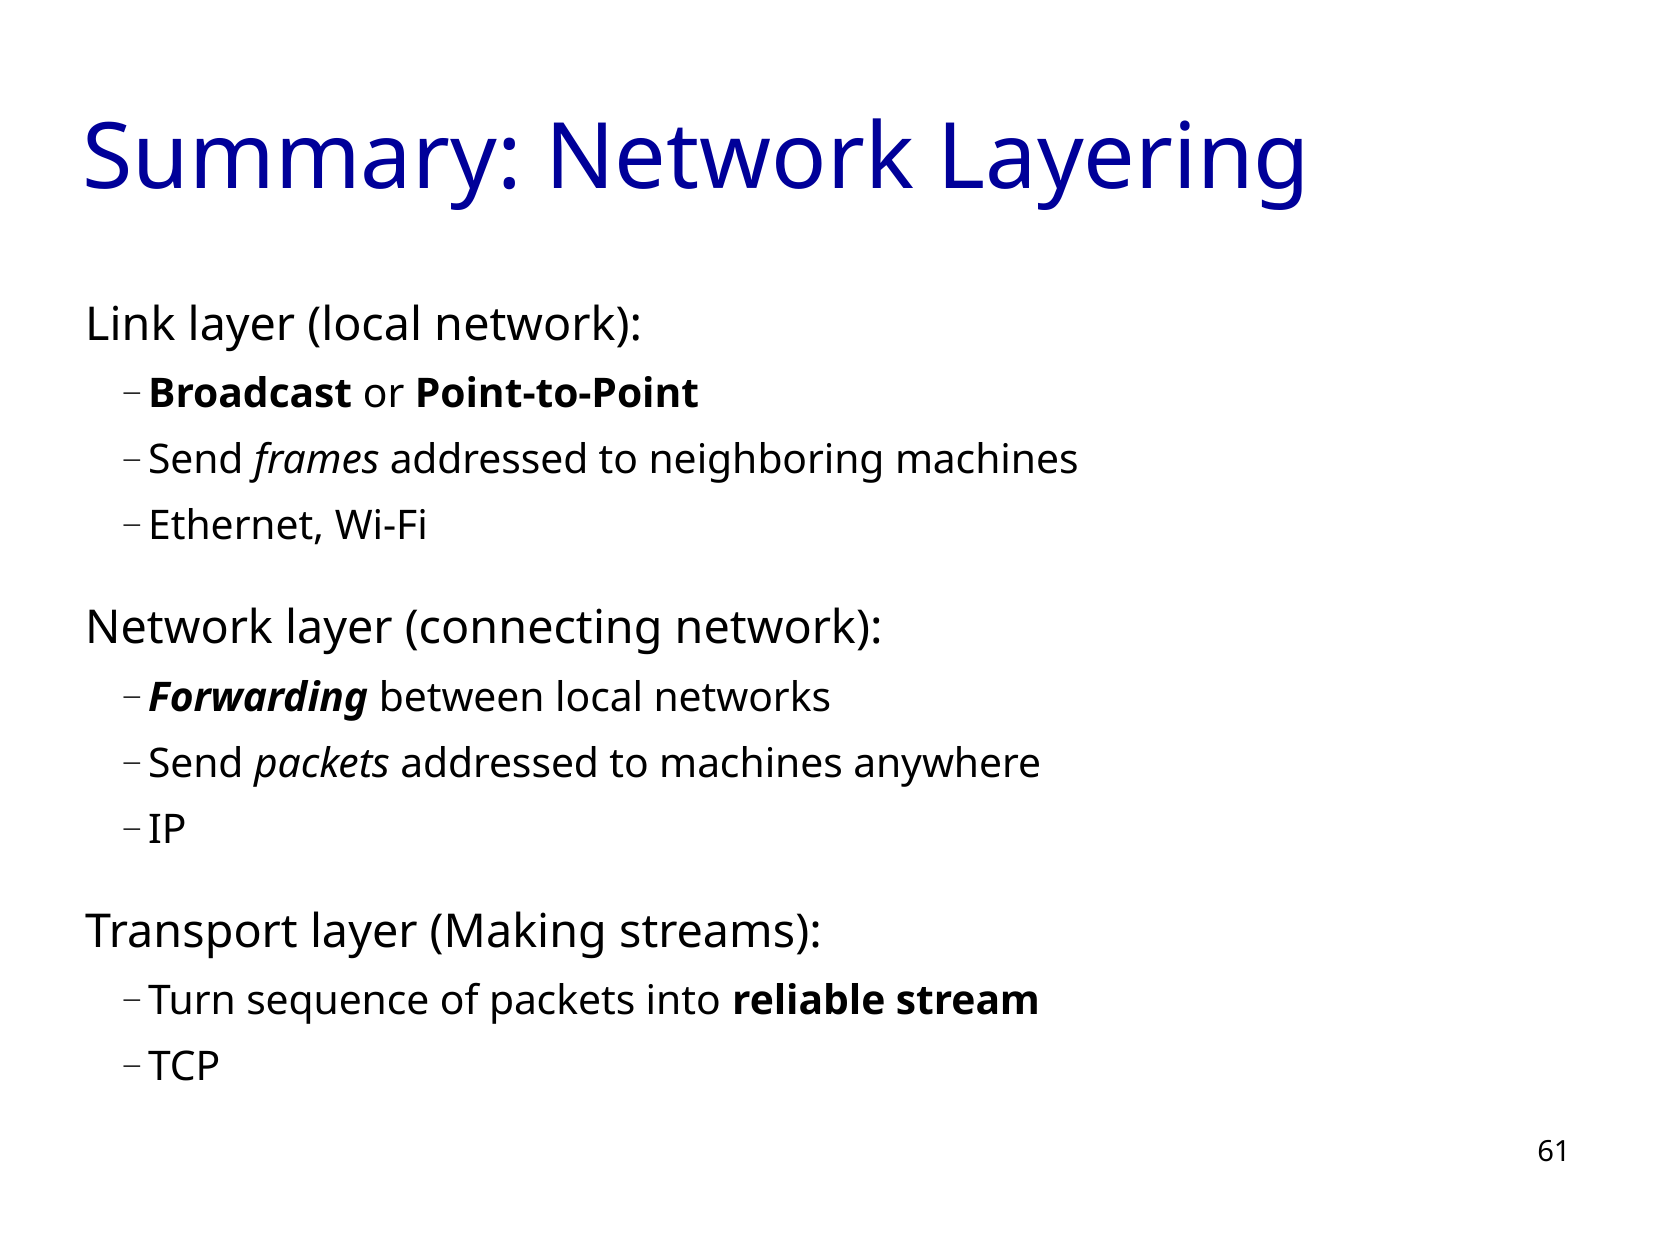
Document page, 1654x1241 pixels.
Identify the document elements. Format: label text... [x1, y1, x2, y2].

title Summary: Network Layering [82, 49, 1571, 257]
list Link layer (local network): Broadcast or Point-to-Point Send frames addressed to neighboring machines Ethernet, Wi-Fi Network layer (connecting network): Forwarding between local networks Send packets addressed to machines anywhere IP Transport layer (Making streams): Turn sequence of packets into reliable stream TCP [60, 290, 1571, 1096]
